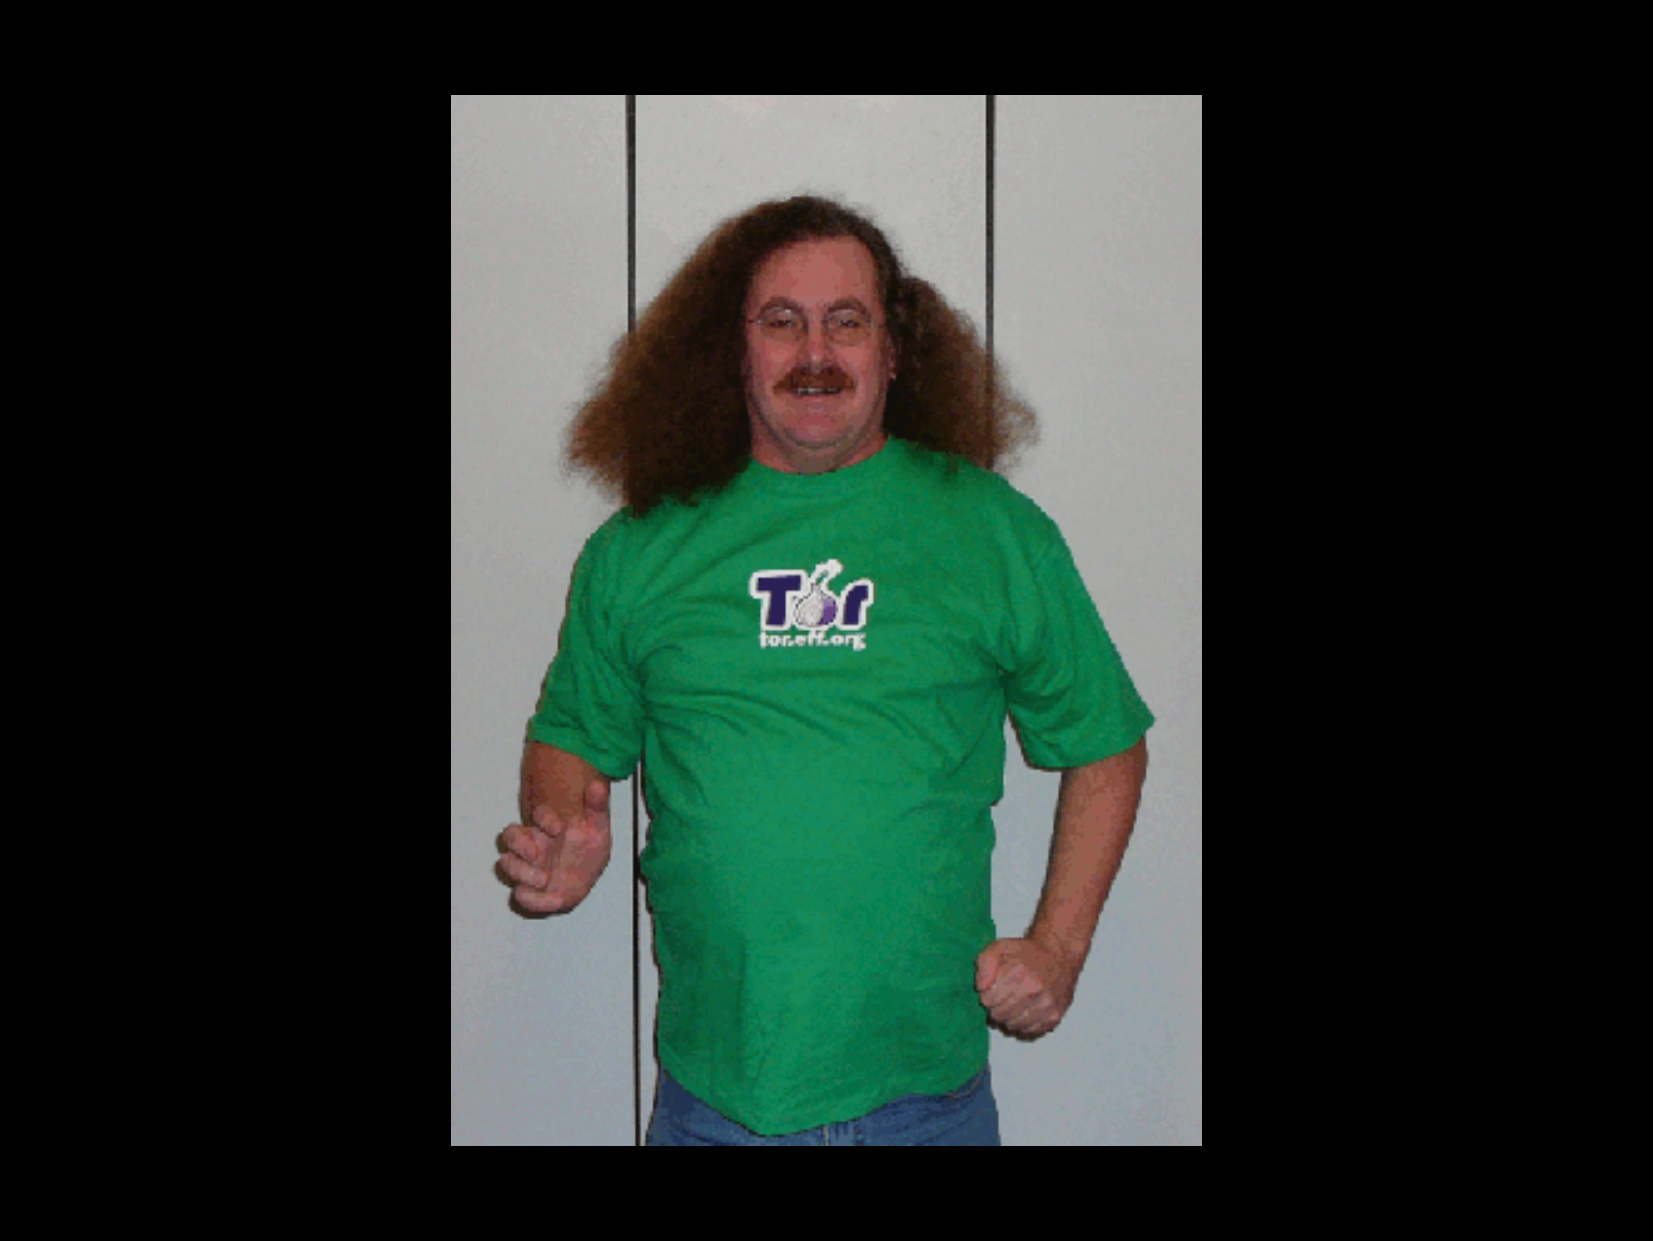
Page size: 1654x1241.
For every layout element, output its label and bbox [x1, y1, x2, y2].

picture [451, 95, 1202, 1146]
